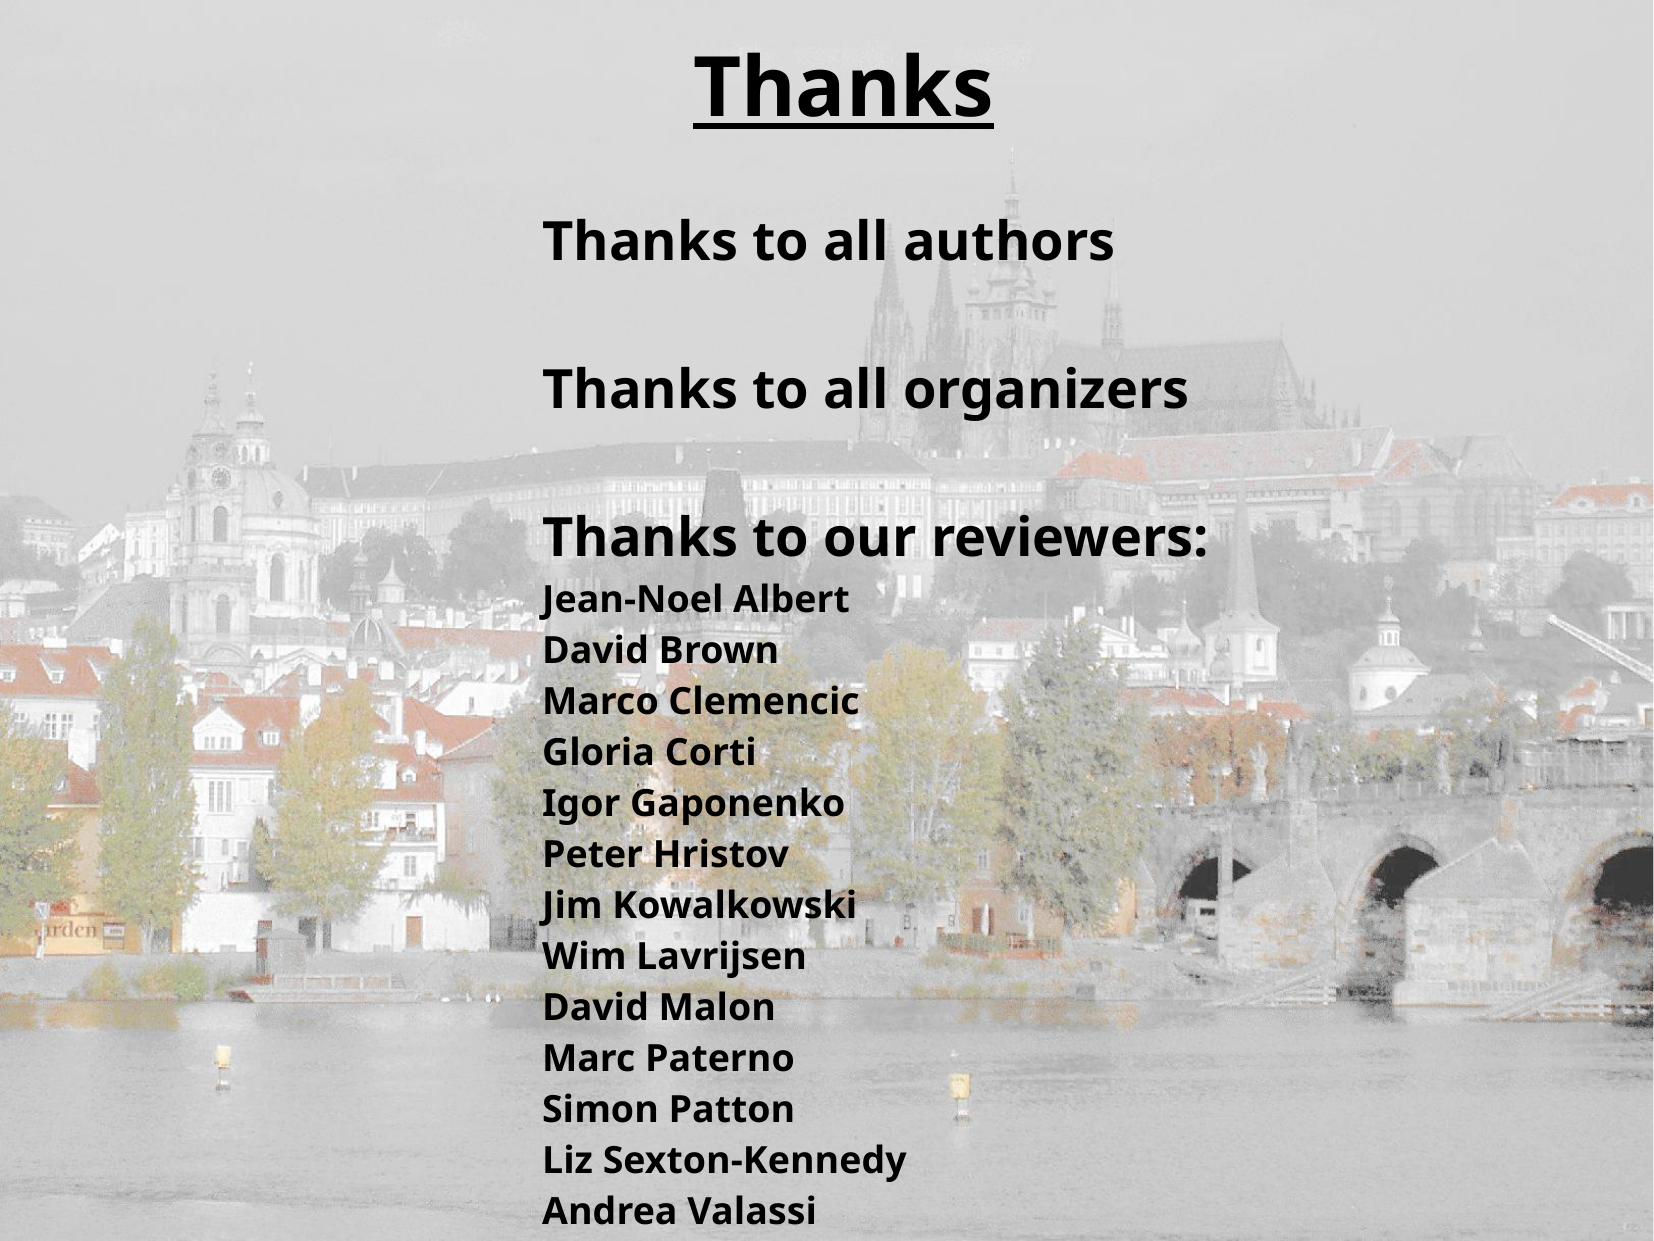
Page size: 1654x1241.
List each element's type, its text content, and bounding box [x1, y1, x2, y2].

picture [0, 0, 1654, 1241]
text_box Thanks to all authors Thanks to all organizers Thanks to our reviewers: Jean-Noel Albert David Brown Marco Clemencic Gloria Corti Igor Gaponenko Peter Hristov Jim Kowalkowski Wim Lavrijsen David Malon Marc Paterno Simon Patton Liz Sexton-Kennedy Andrea Valassi Paolo Calafiura Julius Hrivnac [527, 195, 1163, 1088]
title Thanks [149, 0, 1538, 168]
